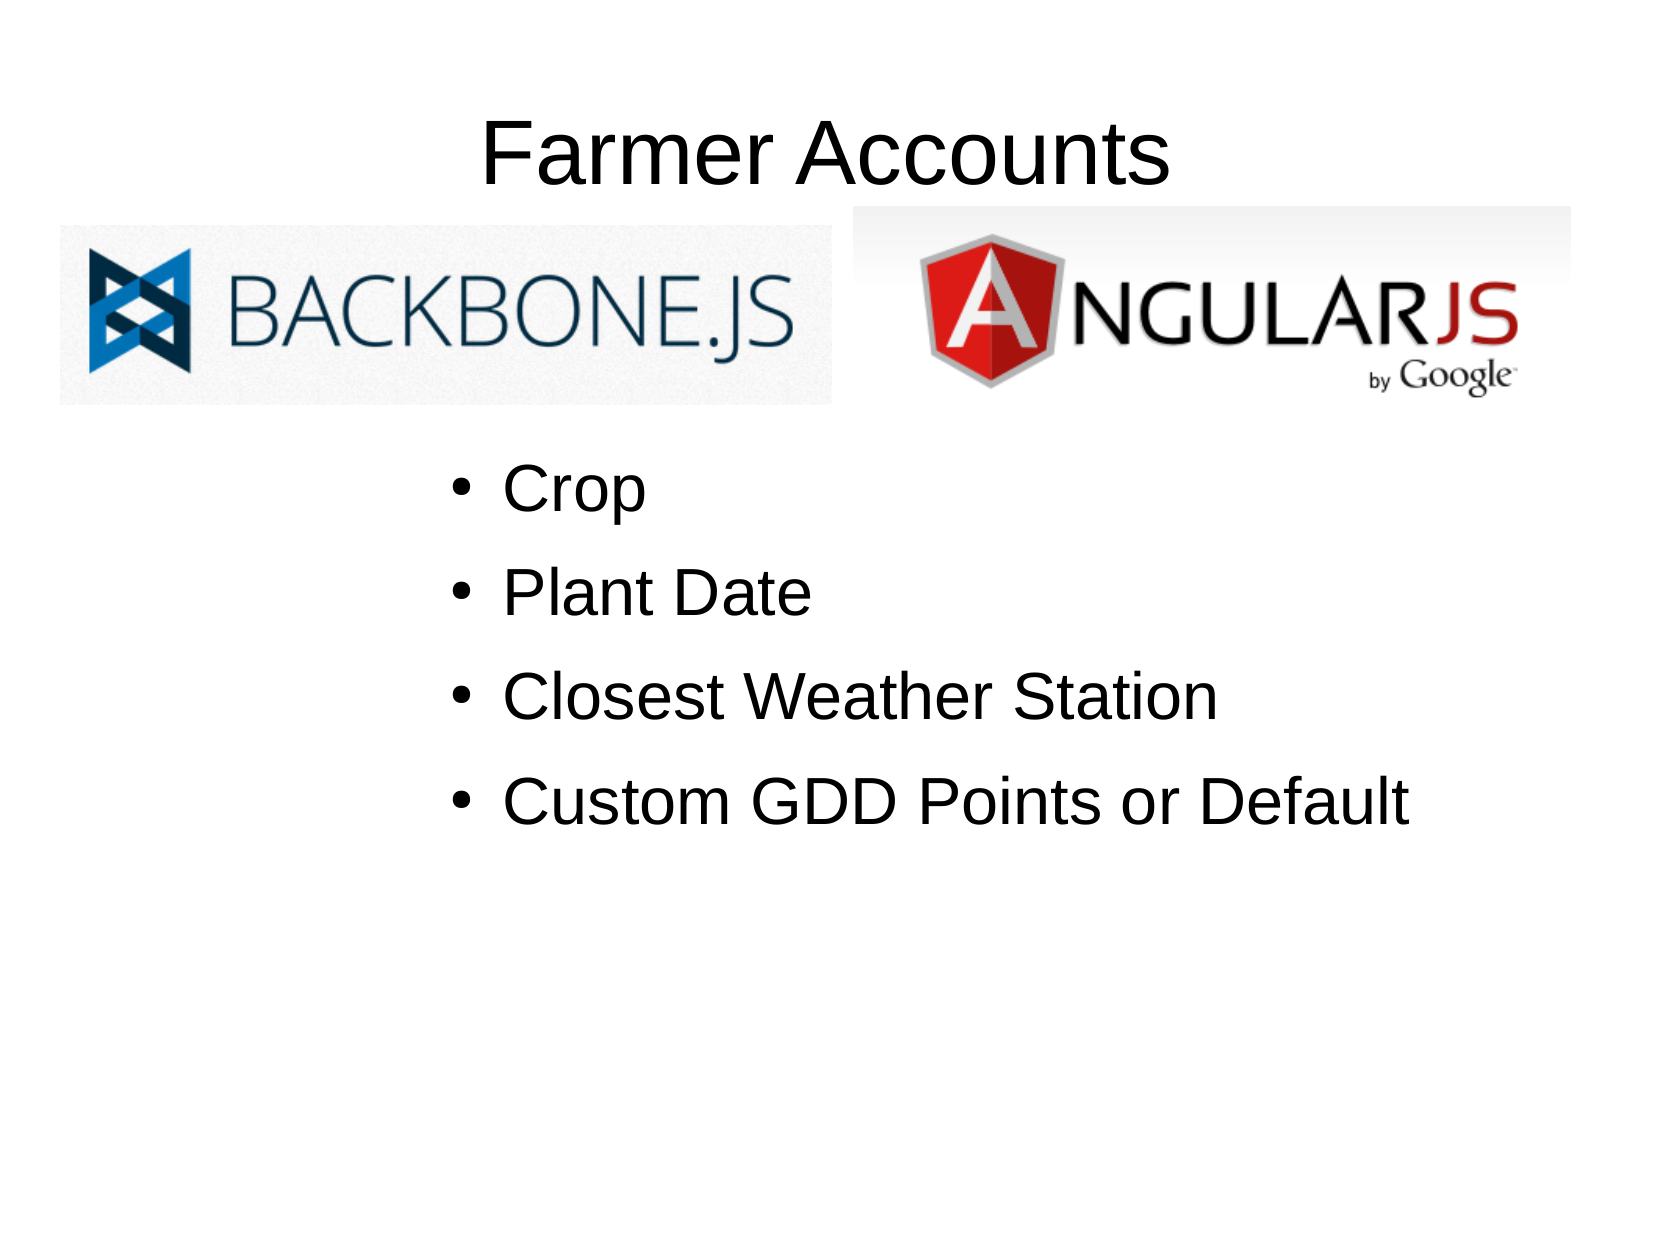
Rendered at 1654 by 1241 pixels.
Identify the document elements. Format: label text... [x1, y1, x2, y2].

list Crop Plant Date Closest Weather Station Custom GDD Points or Default [431, 450, 1654, 1171]
picture [60, 225, 832, 406]
title Farmer Accounts [82, 49, 1571, 257]
picture [853, 206, 1571, 451]
